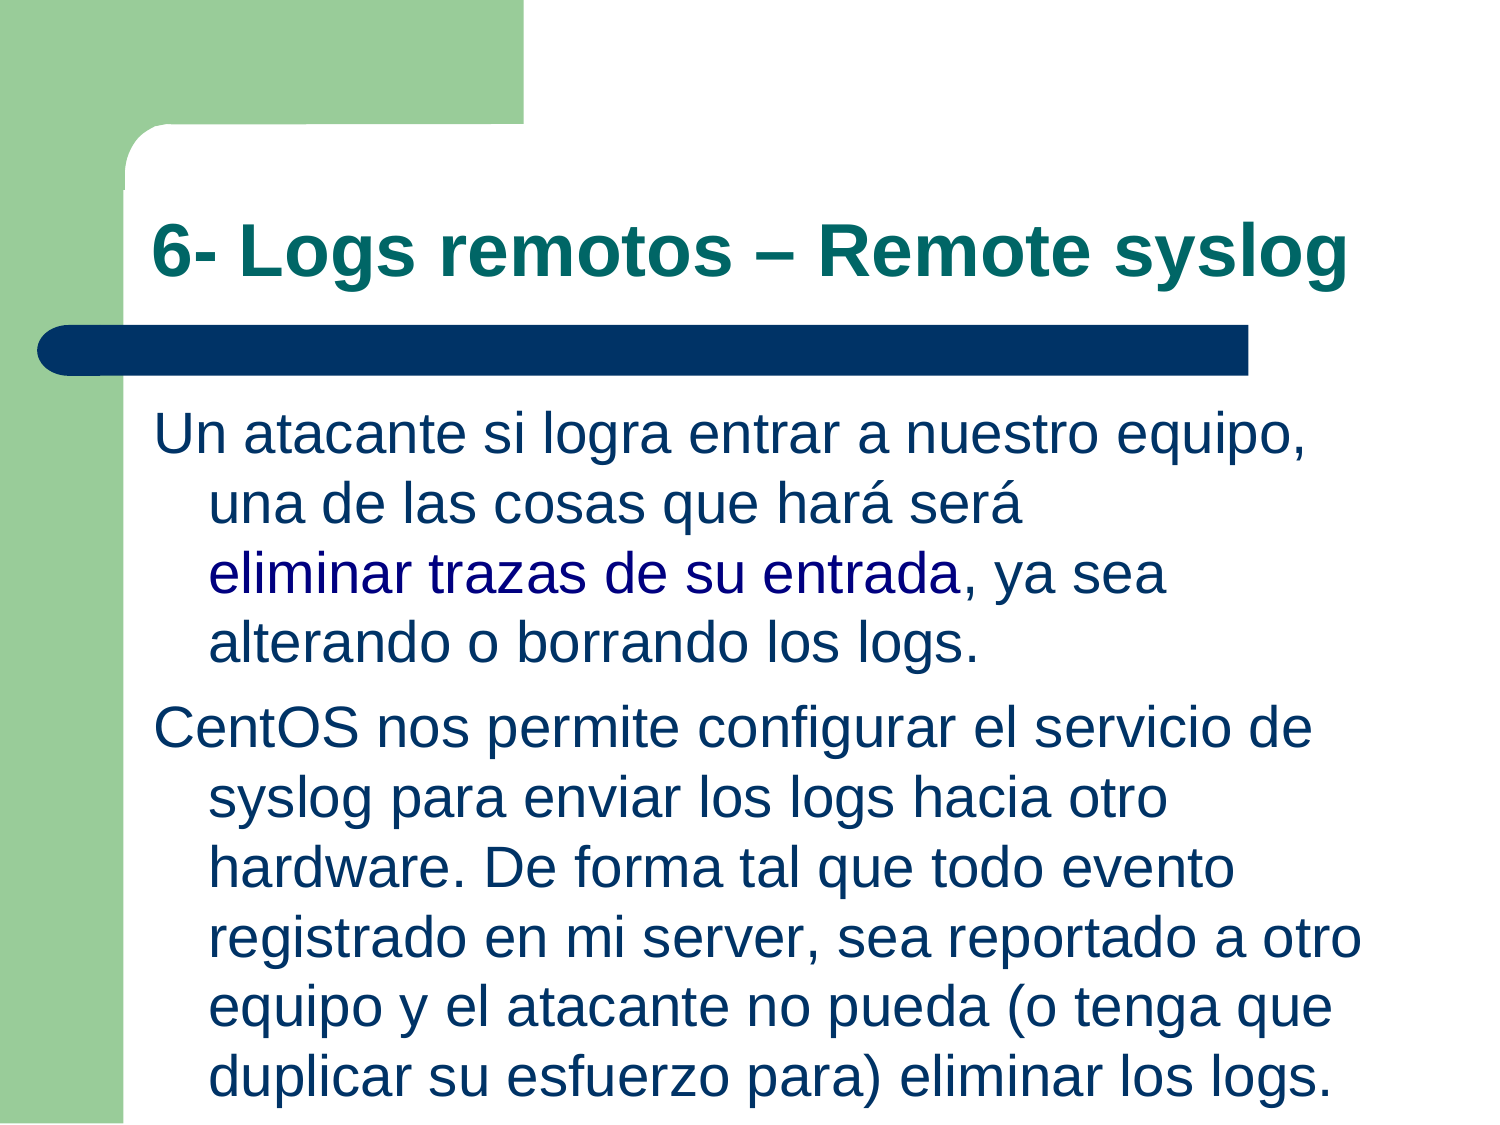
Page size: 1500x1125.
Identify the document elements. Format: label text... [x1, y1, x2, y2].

list Un atacante si logra entrar a nuestro equipo, una de las cosas que hará será eliminar trazas de su entrada, ya sea alterando o borrando los logs. CentOS nos permite configurar el servicio de syslog para enviar los logs hacia otro hardware. De forma tal que todo evento registrado en mi server, sea reportado a otro equipo y el atacante no pueda (o tenga que duplicar su esfuerzo para) eliminar los logs. [137, 387, 1399, 1125]
title 6- Logs remotos – Remote syslog [136, 136, 1413, 300]
